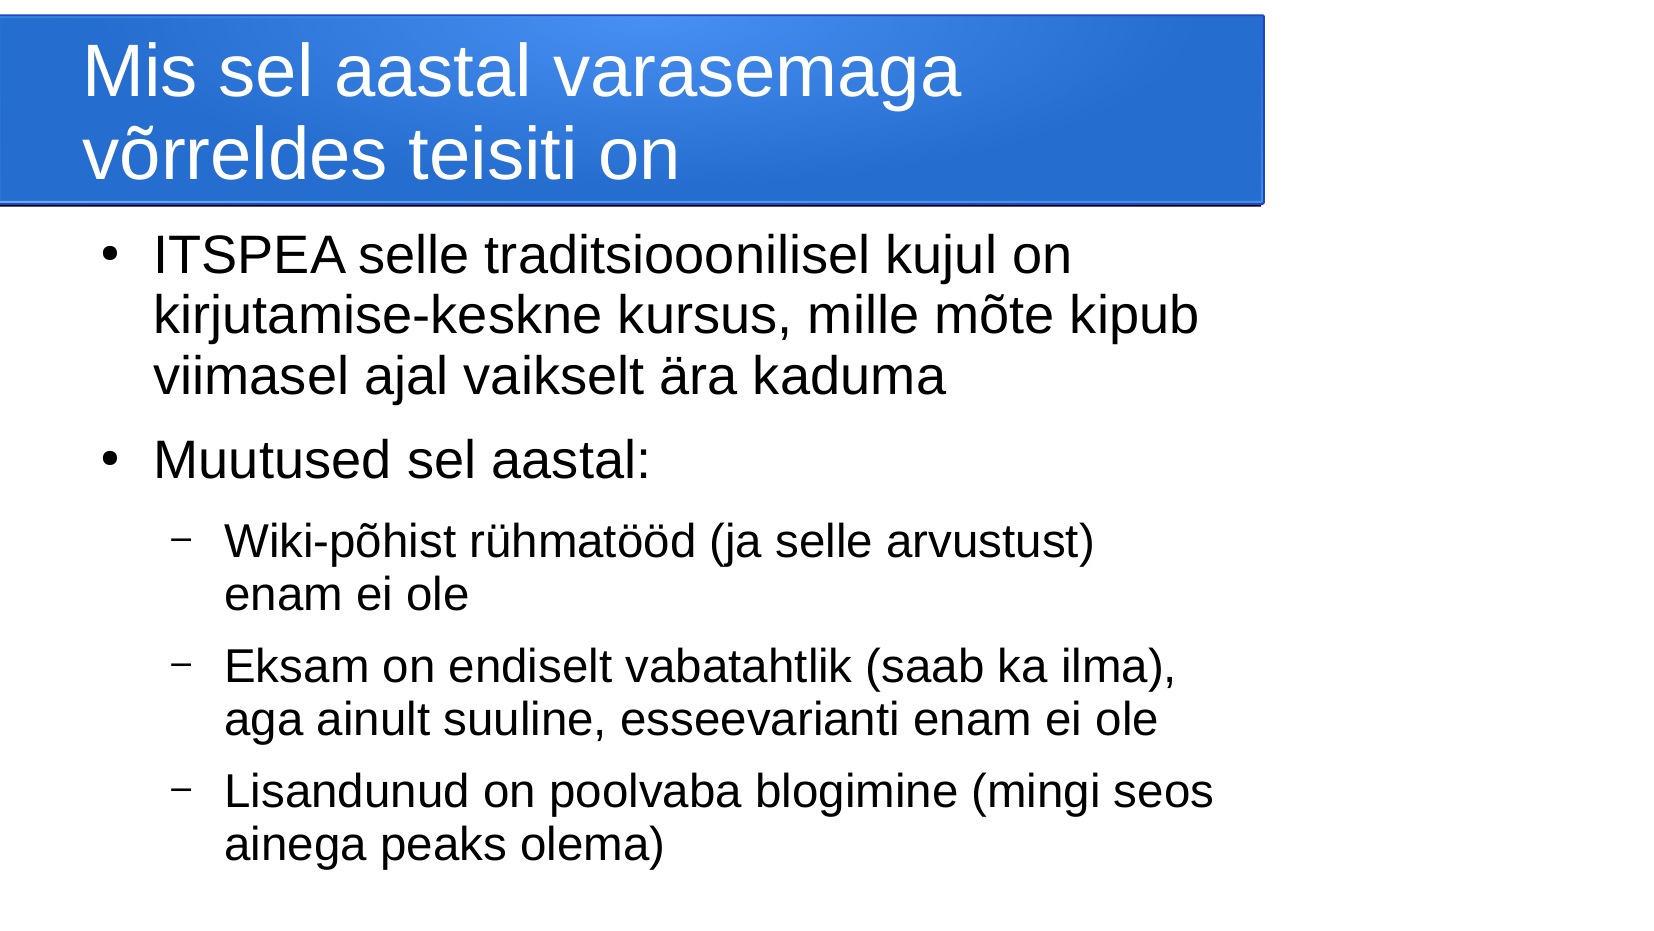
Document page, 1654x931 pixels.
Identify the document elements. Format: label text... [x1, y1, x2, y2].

title Mis sel aastal varasemaga võrreldes teisiti on [82, 29, 1235, 196]
list ITSPEA selle traditsiooonilisel kujul on kirjutamise-keskne kursus, mille mõte kipub viimasel ajal vaikselt ära kaduma Muutused sel aastal: Wiki-põhist rühmatööd (ja selle arvustust) enam ei ole Eksam on endiselt vabatahtlik (saab ka ilma), aga ainult suuline, esseevarianti enam ei ole Lisandunud on poolvaba blogimine (mingi seos ainega peaks olema) [82, 224, 1217, 875]
